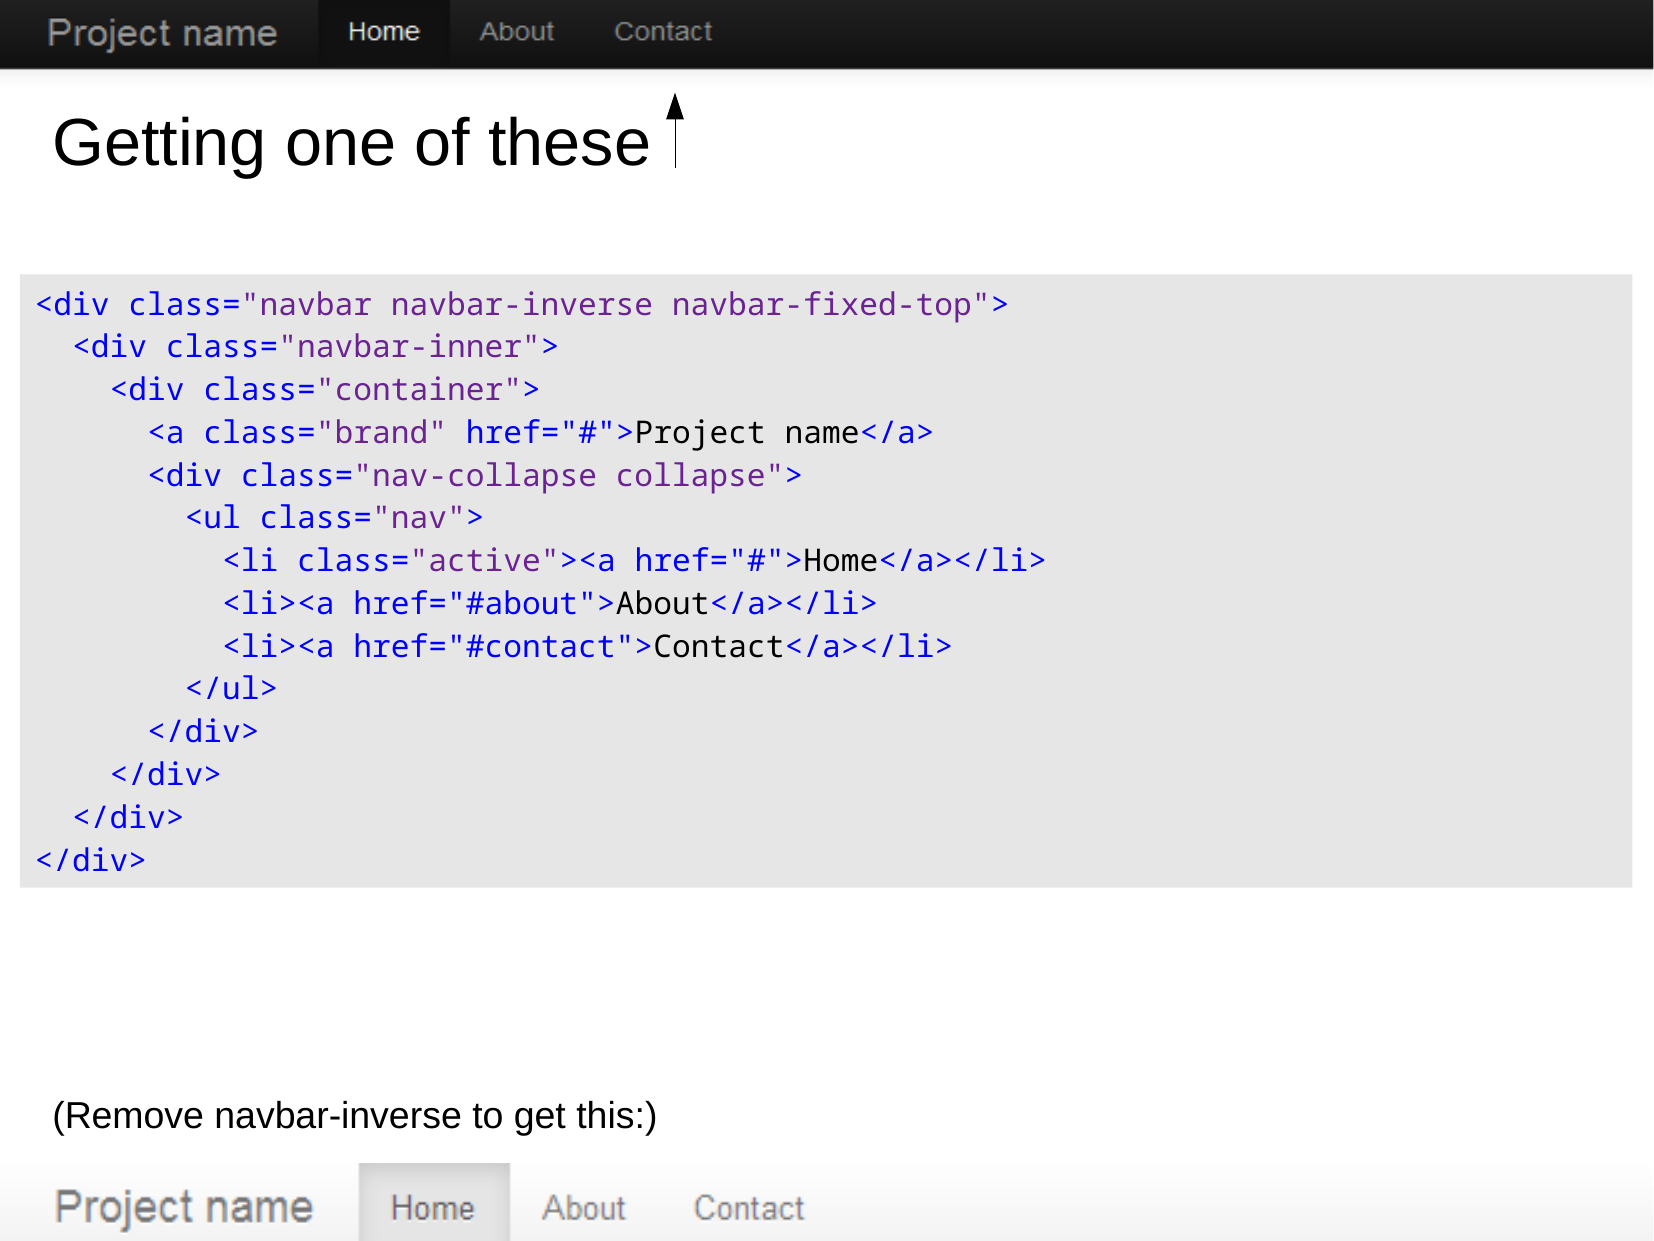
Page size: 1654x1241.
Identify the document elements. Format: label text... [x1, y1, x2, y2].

picture [0, 0, 1654, 113]
picture [0, 1163, 1654, 1241]
text_box <div class="navbar navbar-inverse navbar-fixed-top"> <div class="navbar-inner"> <div class="container"> <a class="brand" href="#">Project name</a> <div class="nav-collapse collapse"> <ul class="nav"> <li class="active"><a href="#">Home</a></li> <li><a href="#about">About</a></li> <li><a href="#contact">Contact</a></li> </ul> </div> </div> </div> </div> [19, 274, 1633, 801]
text_box Getting one of these [37, 97, 1201, 188]
text_box (Remove navbar-inverse to get this:) [37, 1087, 751, 1145]
